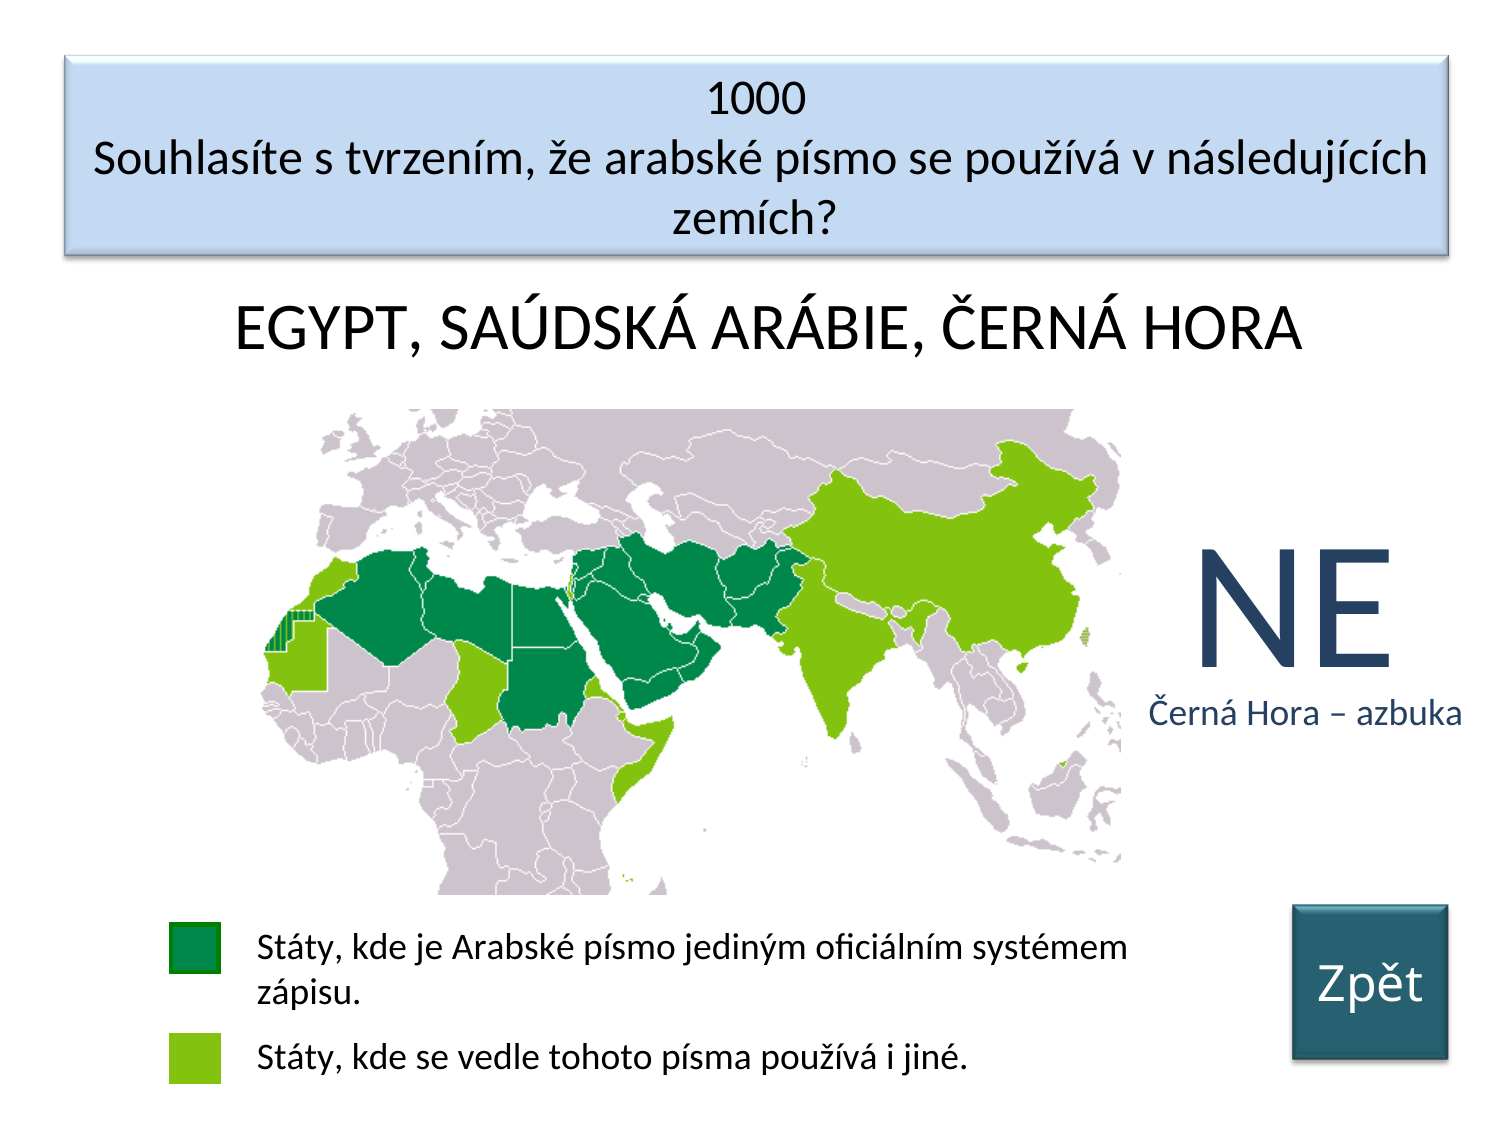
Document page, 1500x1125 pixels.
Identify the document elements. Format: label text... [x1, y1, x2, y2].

picture [55, 45, 1478, 289]
picture [242, 409, 1121, 895]
text_box EGYPT, SAÚDSKÁ ARÁBIE, ČERNÁ HORA [219, 275, 1319, 371]
text_box 1000 Souhlasíte s tvrzením, že arabské písmo se používá v následujících zemích? [64, 54, 1447, 256]
text_box Státy, kde je Arabské písmo jediným oficiálním systémem zápisu. [242, 914, 1235, 1020]
text_box Státy, kde se vedle tohoto písma používá i jiné. [242, 1023, 1072, 1085]
text_box Černá Hora – azbuka [1133, 680, 1500, 741]
text_box NE [1174, 476, 1413, 680]
text_box Zpět [1293, 904, 1447, 1059]
text_box [171, 1034, 219, 1083]
text_box [171, 924, 219, 972]
picture [1273, 899, 1466, 1072]
